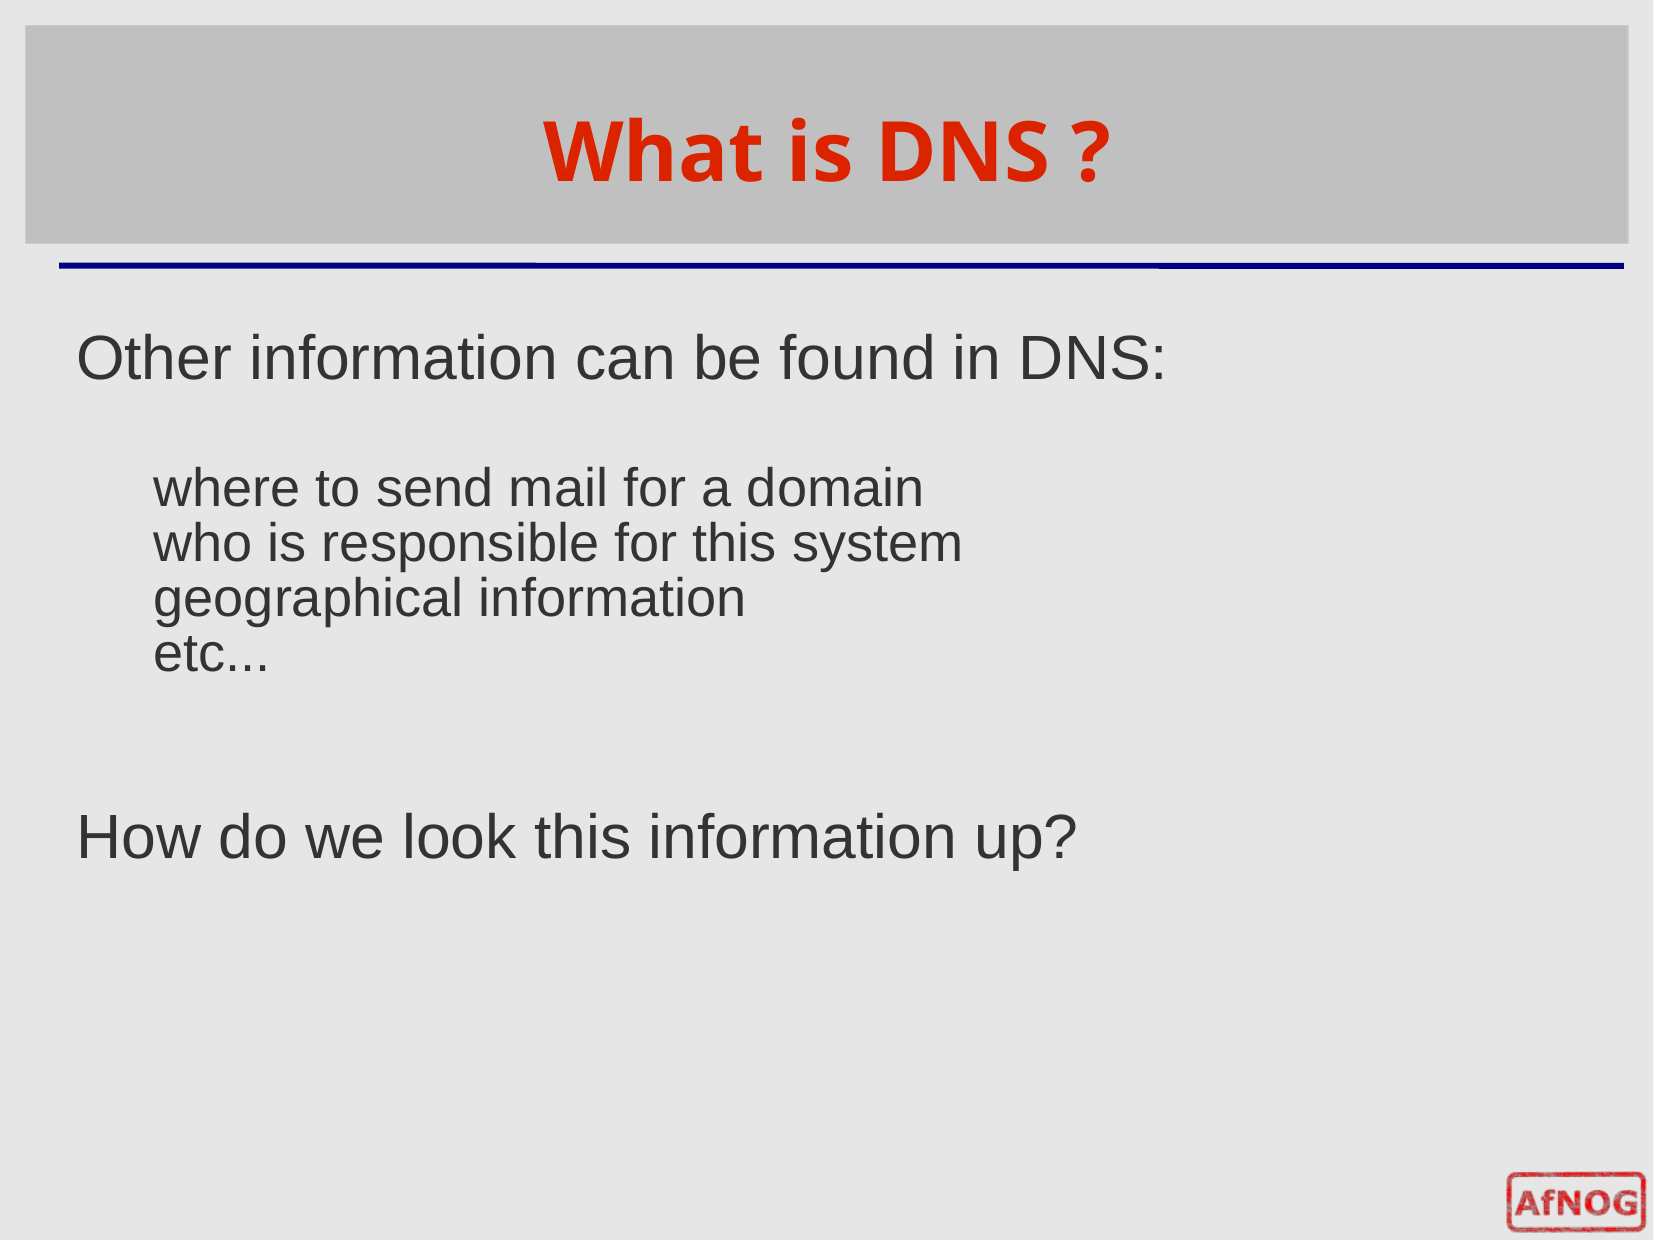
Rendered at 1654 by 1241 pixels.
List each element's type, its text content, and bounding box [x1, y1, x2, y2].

list Other information can be found in DNS: where to send mail for a domain who is responsible for this system geographical information etc... How do we look this information up? [59, 322, 1595, 1132]
title What is DNS ? [121, 46, 1534, 254]
picture [1505, 1170, 1648, 1235]
